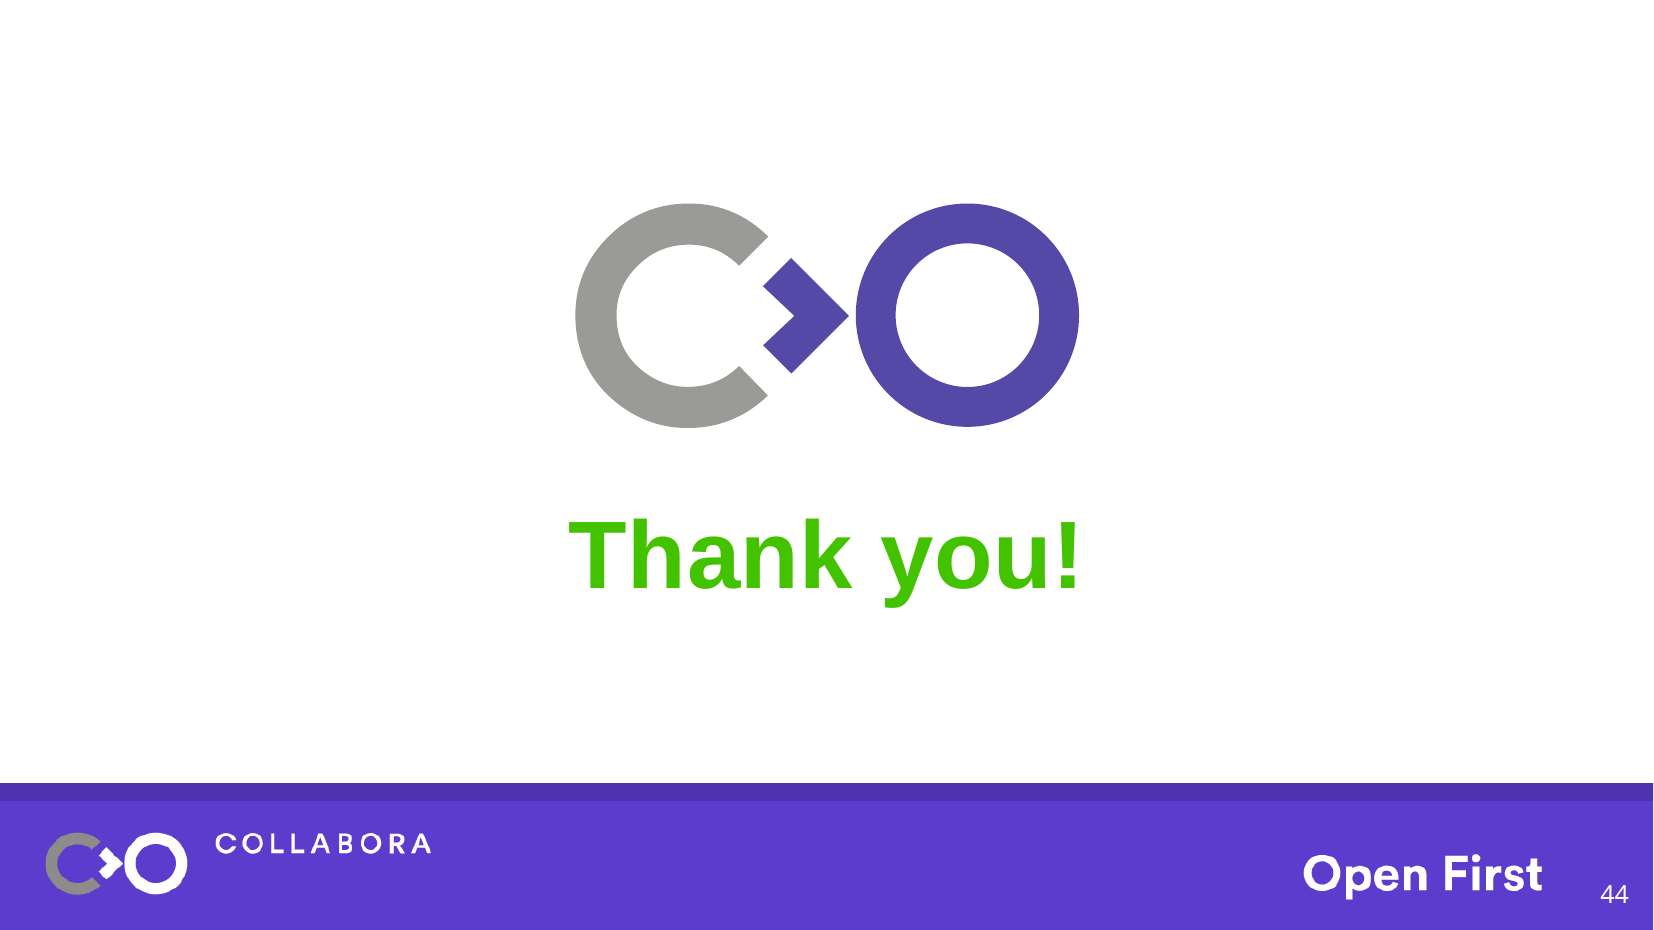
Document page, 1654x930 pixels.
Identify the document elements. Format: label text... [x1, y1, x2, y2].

title Thank you! [41, 495, 1614, 609]
text_box [855, 203, 1080, 427]
text_box [762, 257, 850, 374]
picture [0, 0, 1654, 930]
text_box [575, 203, 769, 429]
